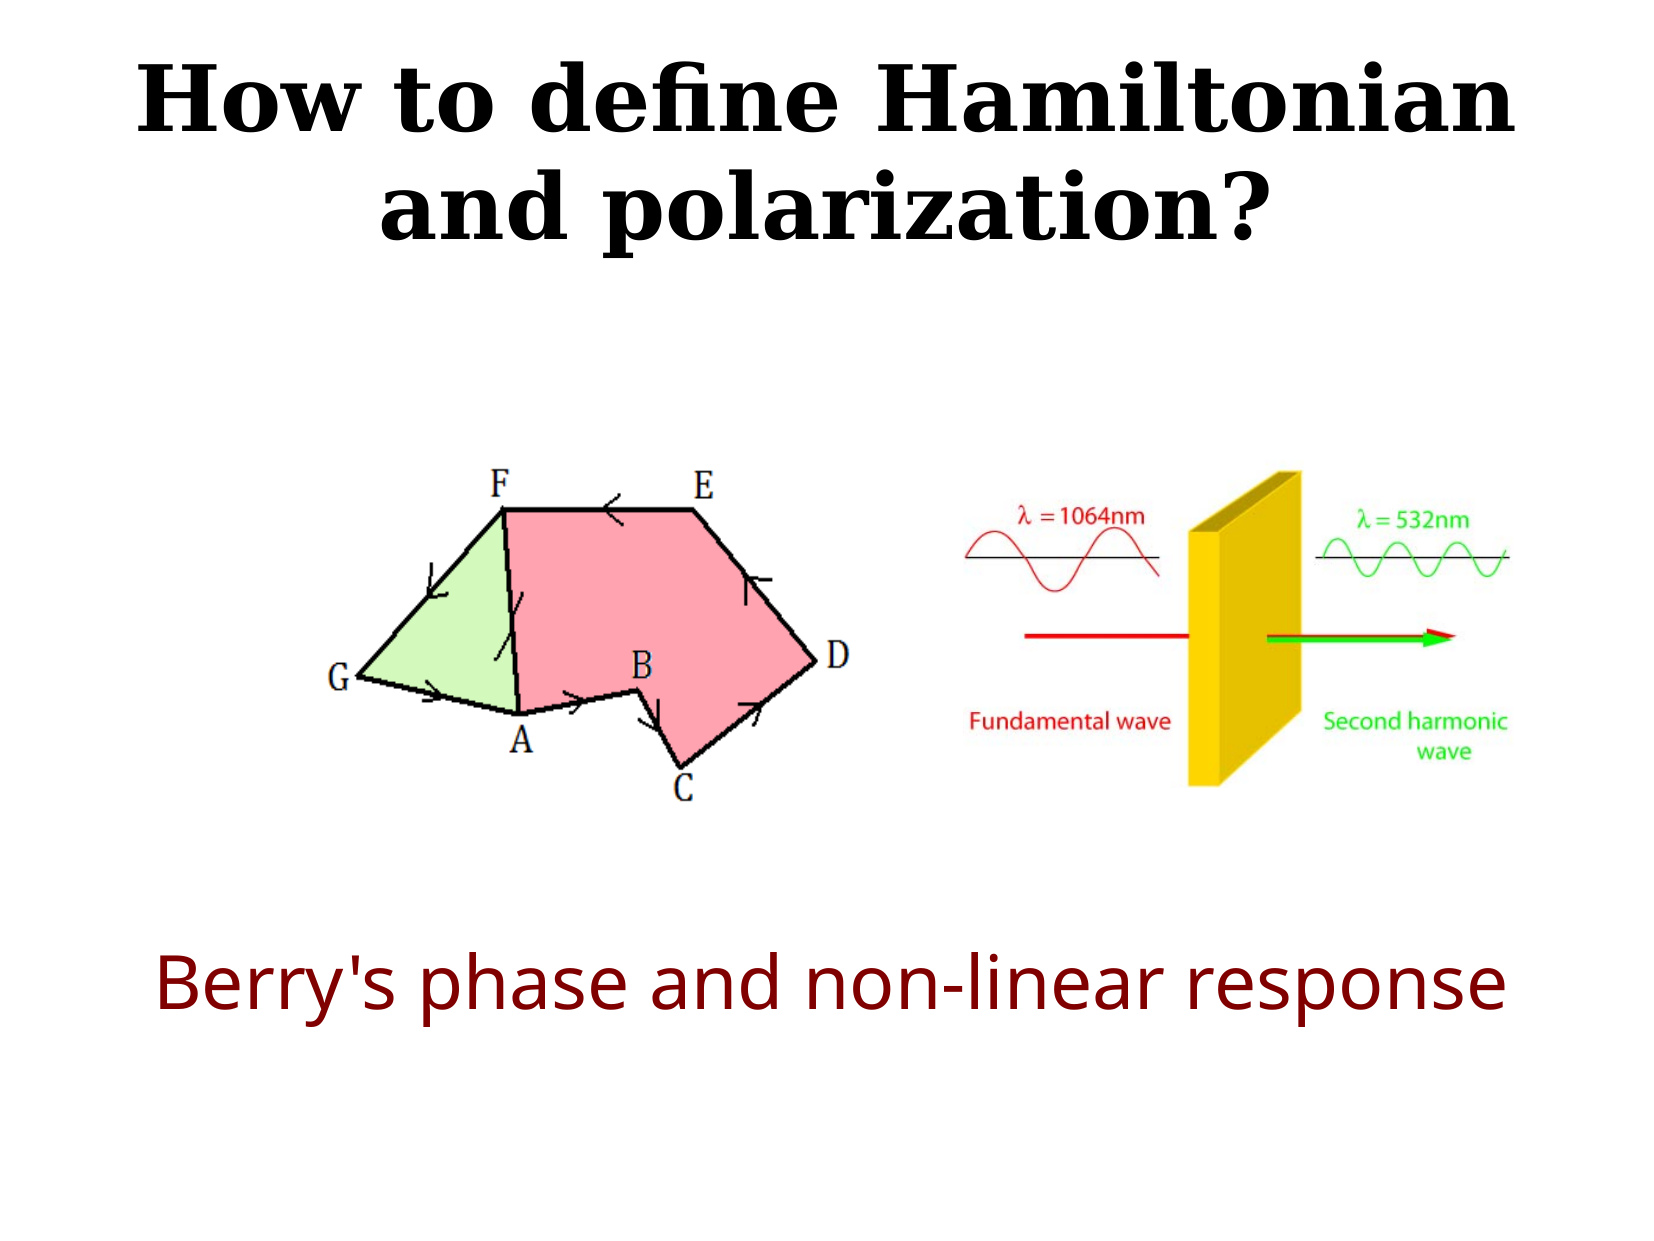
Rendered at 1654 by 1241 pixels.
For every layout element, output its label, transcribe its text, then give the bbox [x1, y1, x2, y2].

picture [208, 428, 1615, 860]
title Berry's phase and non-linear response [87, 880, 1576, 1080]
title How to define Hamiltonian and polarization? [82, 44, 1571, 261]
